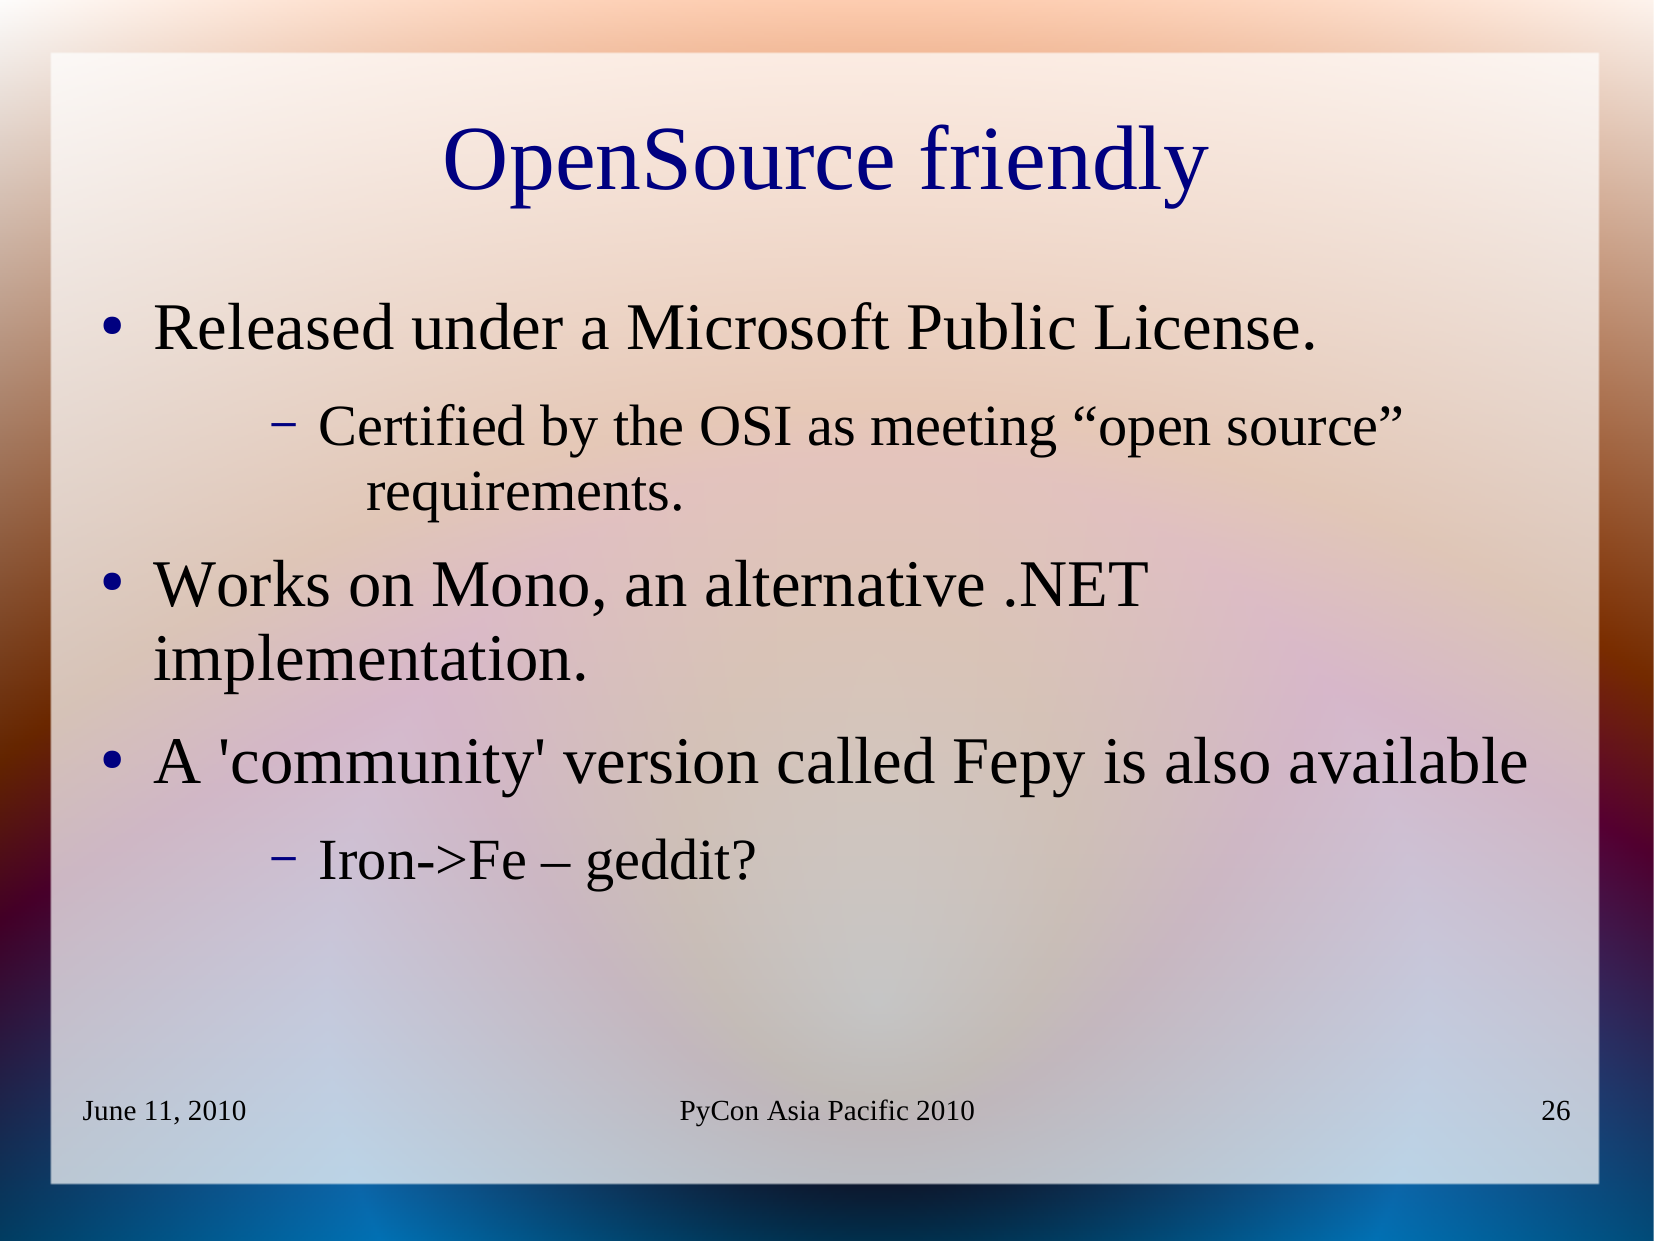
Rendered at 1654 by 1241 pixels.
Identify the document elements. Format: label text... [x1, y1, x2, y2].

title OpenSource friendly [82, 62, 1571, 256]
list Released under a Microsoft Public License. Certified by the OSI as meeting “open source” requirements. Works on Mono, an alternative .NET implementation. A 'community' version called Fepy is also available Iron->Fe – geddit? [82, 290, 1571, 1019]
picture [0, 0, 1654, 1241]
